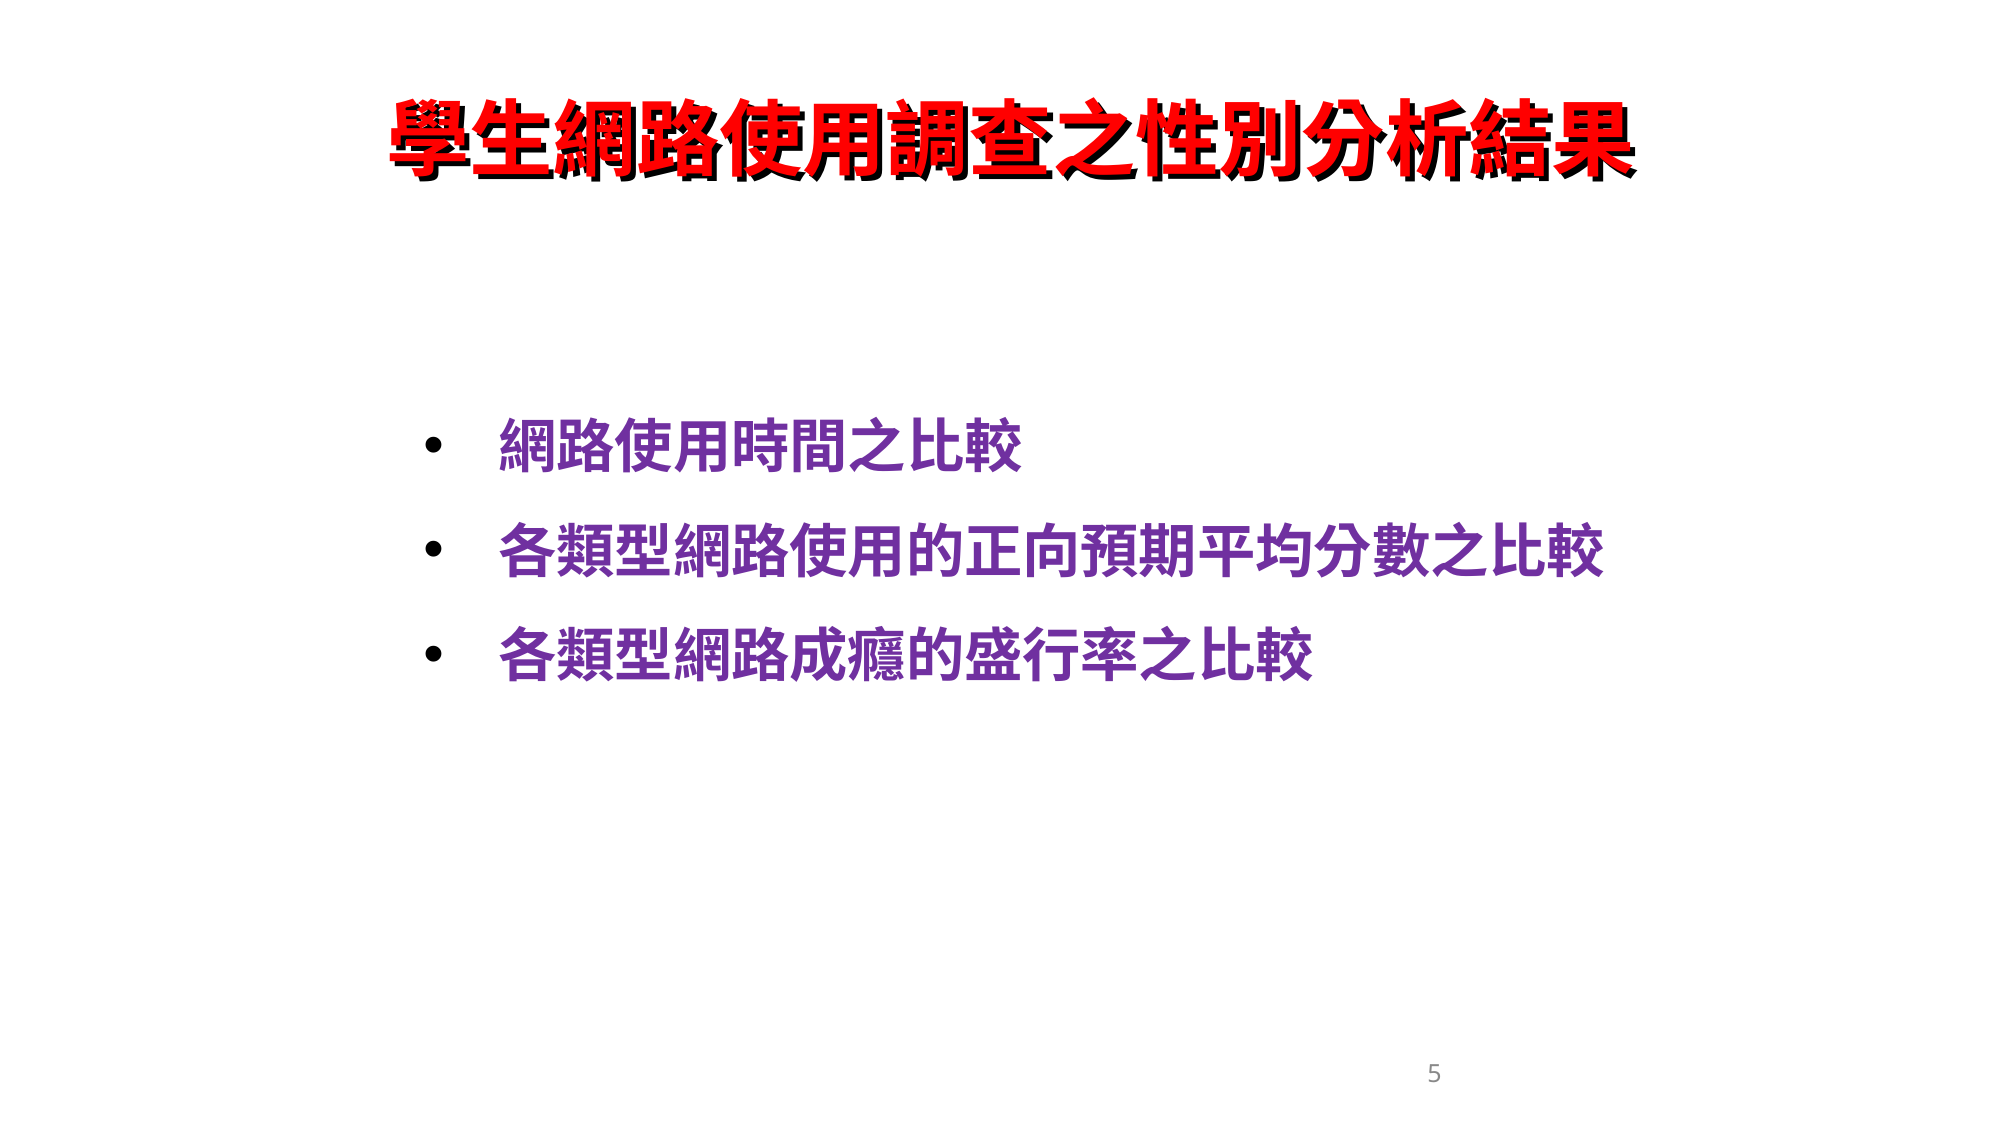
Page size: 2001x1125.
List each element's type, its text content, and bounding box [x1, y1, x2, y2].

text_box 5 [1412, 1042, 1863, 1103]
title 學生網路使用調查之性別分析結果 [148, 33, 1874, 252]
list 網路使用時間之比較 各類型網路使用的正向預期平均分數之比較 各類型網路成癮的盛行率之比較 [408, 387, 1690, 837]
